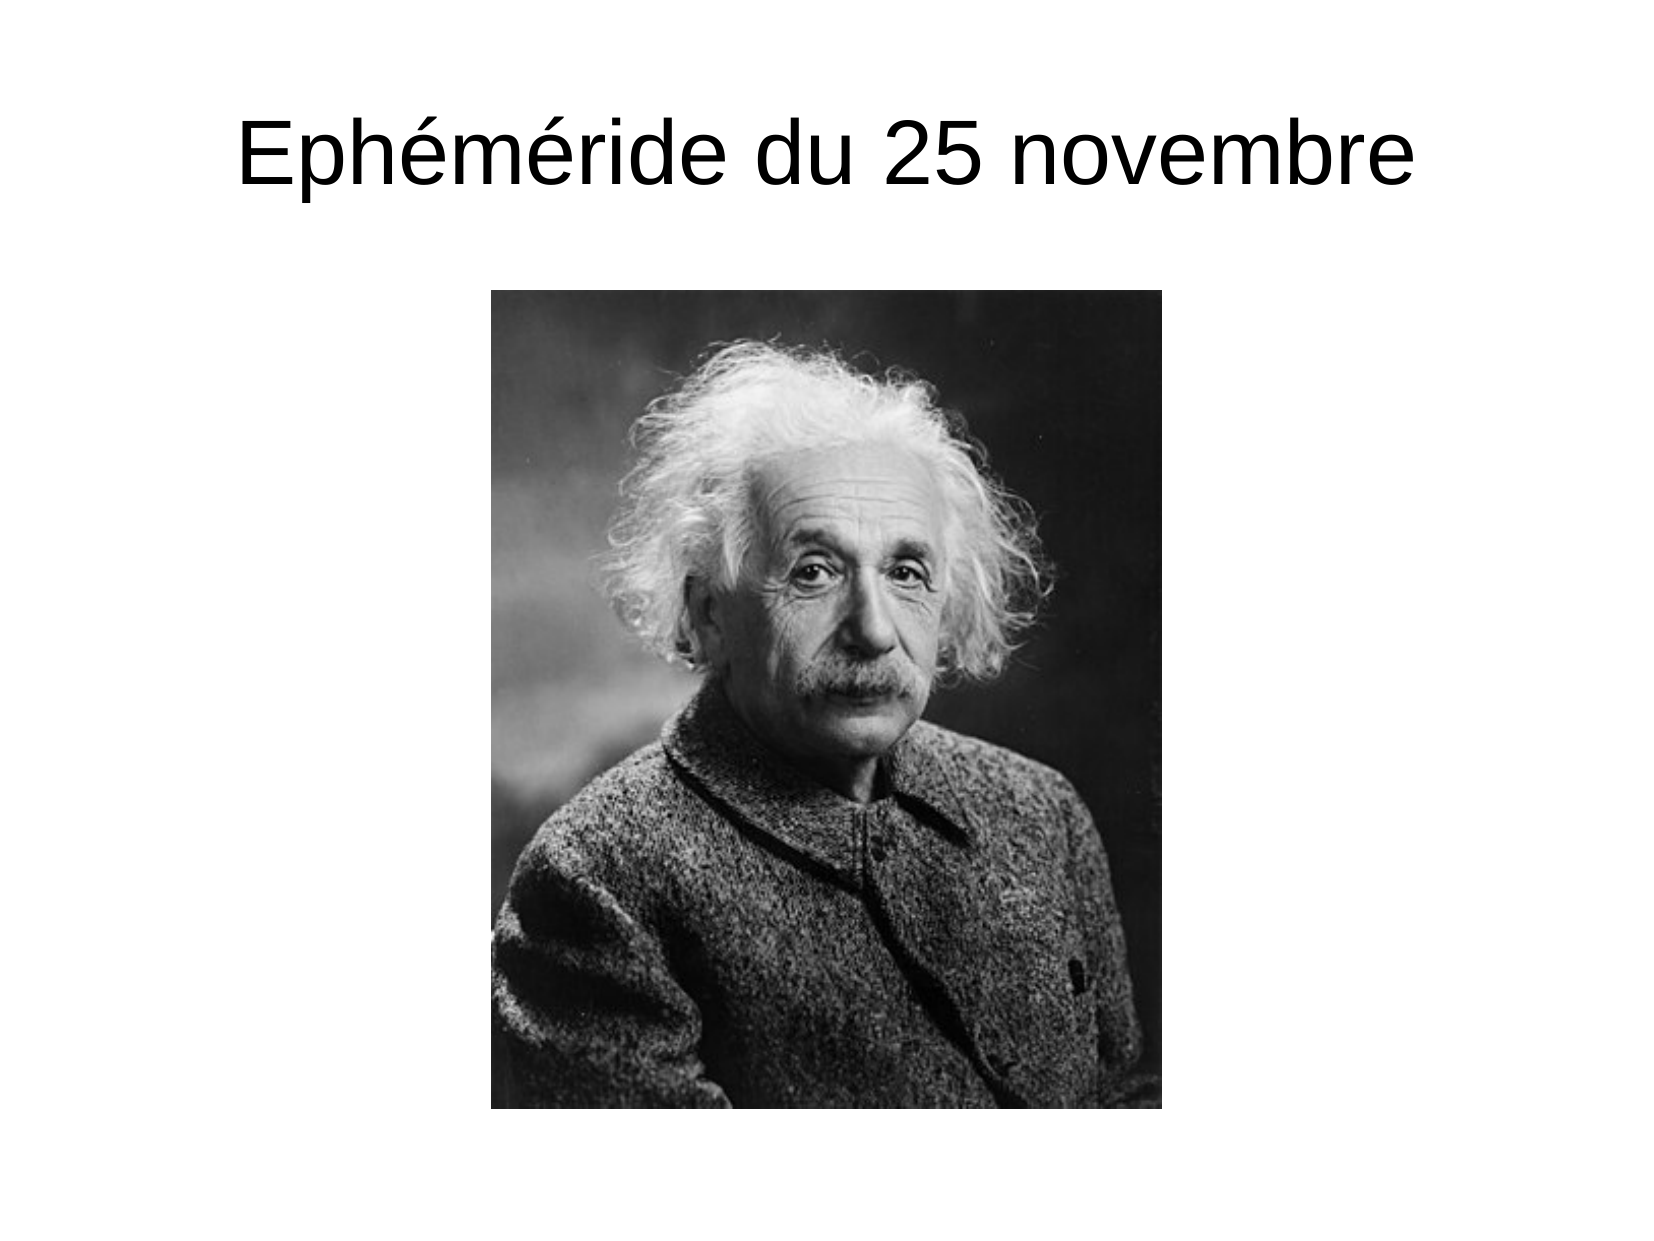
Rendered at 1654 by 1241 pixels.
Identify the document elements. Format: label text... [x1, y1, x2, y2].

picture [491, 290, 1162, 1109]
title Ephéméride du 25 novembre [82, 49, 1571, 257]
